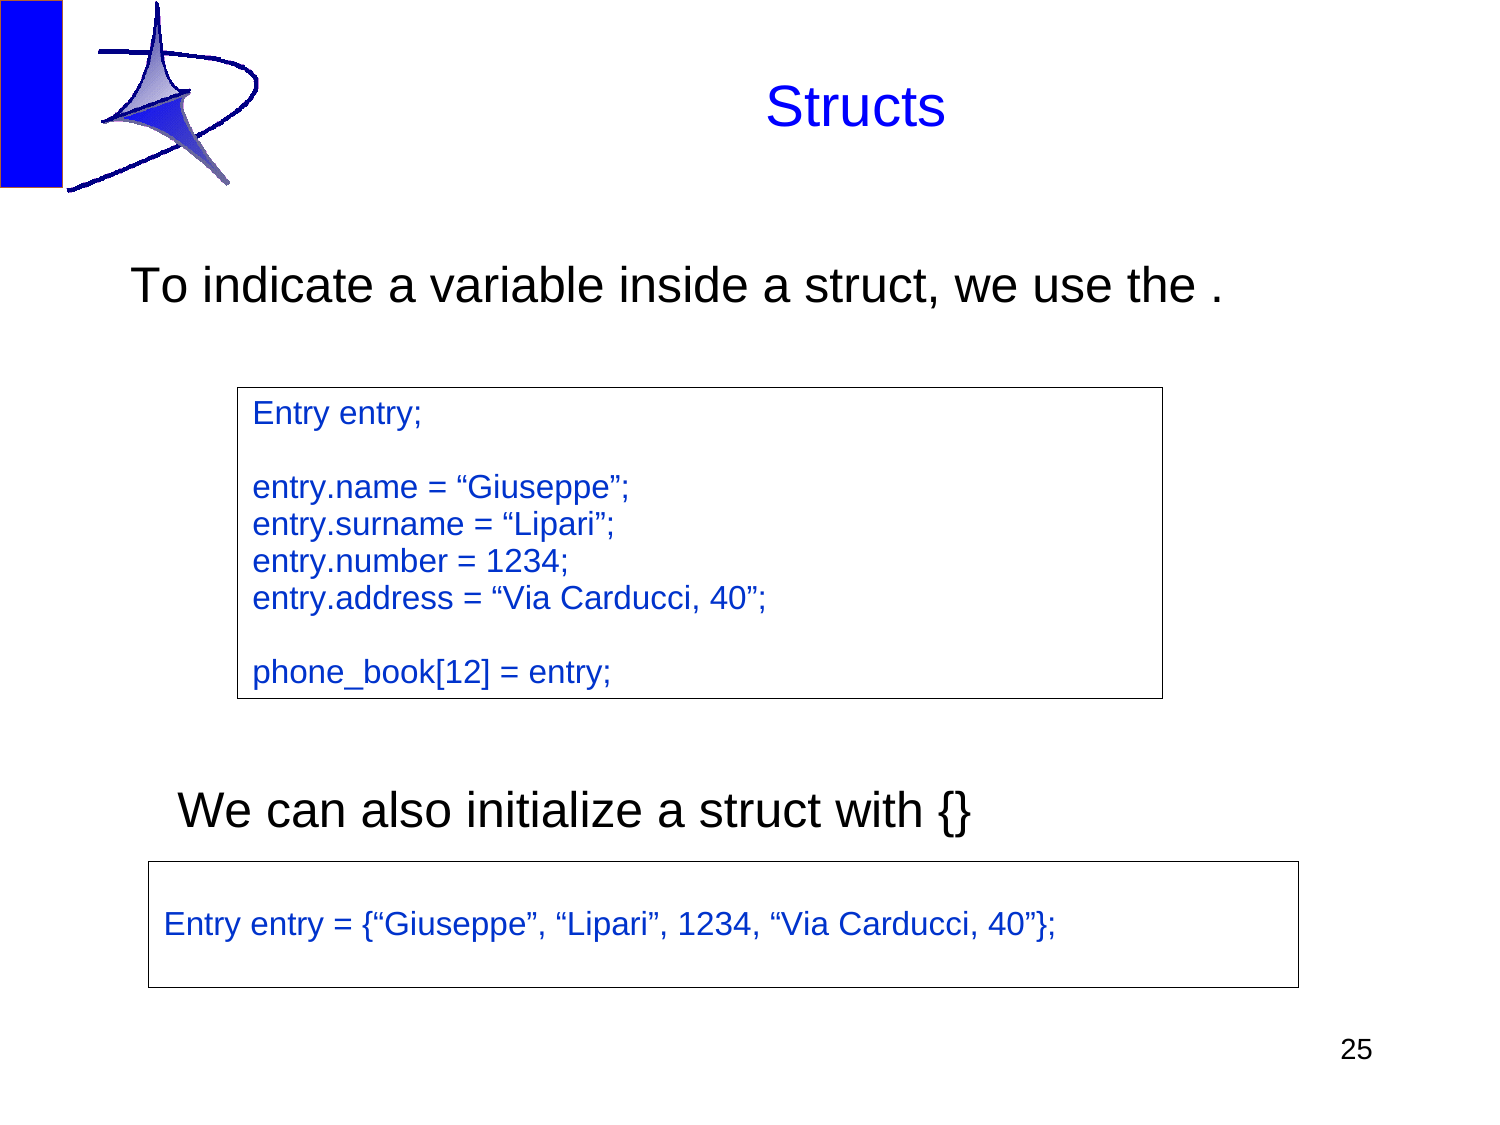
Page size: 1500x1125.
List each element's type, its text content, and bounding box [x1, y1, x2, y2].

title Structs [262, 24, 1450, 188]
text_box We can also initialize a struct with {} [162, 774, 1438, 900]
text_box Entry entry = {“Giuseppe”, “Lipari”, 1234, “Via Carducci, 40”}; [148, 861, 1299, 988]
picture [62, 0, 263, 197]
list To indicate a variable inside a struct, we use the . [112, 249, 1450, 389]
text_box Entry entry; entry.name = “Giuseppe”; entry.surname = “Lipari”; entry.number = 1234; entry.address = “Via Carducci, 40”; phone_book[12] = entry; [237, 387, 1163, 699]
